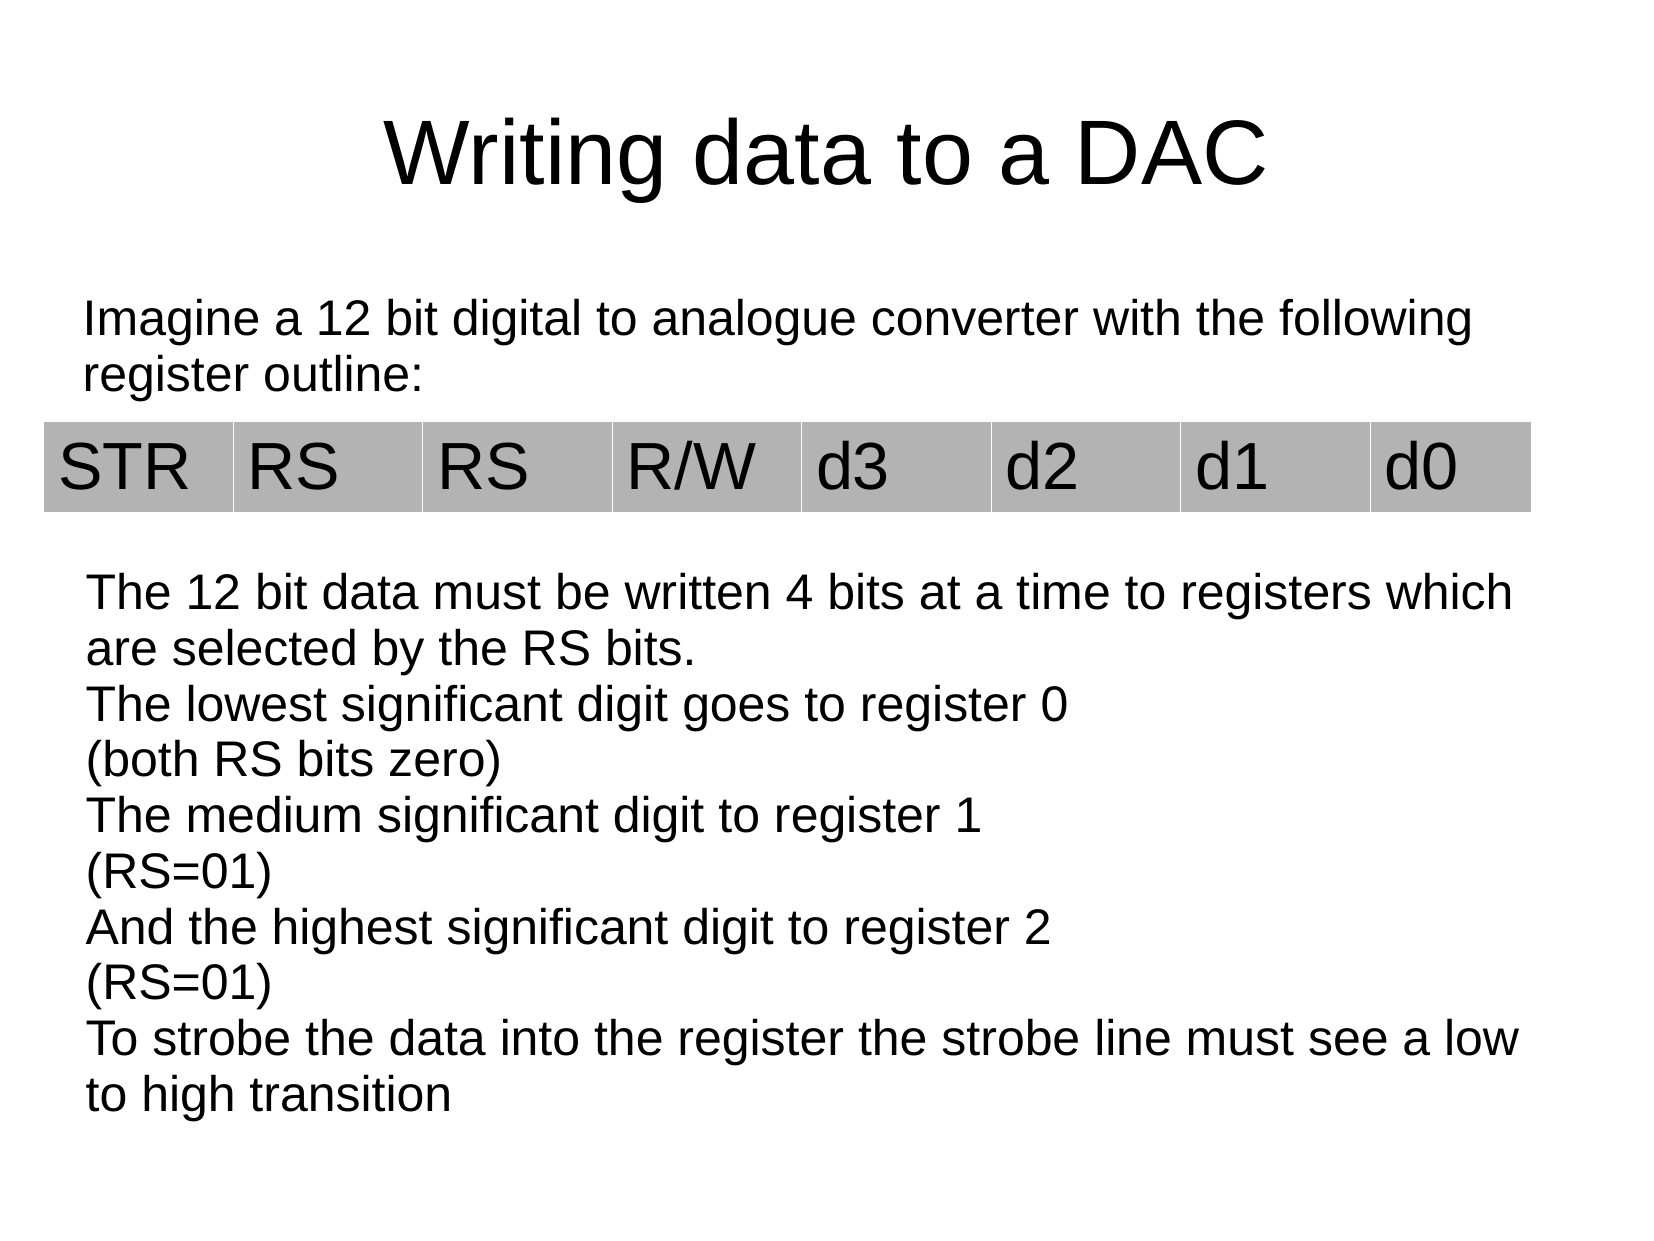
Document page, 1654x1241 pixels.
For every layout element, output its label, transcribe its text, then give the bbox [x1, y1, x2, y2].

list Imagine a 12 bit digital to analogue converter with the following register outline: [82, 290, 1571, 557]
table_header d1 [1181, 422, 1370, 512]
table_header d0 [1371, 422, 1531, 512]
table_header RS [423, 422, 612, 512]
table_header STR [44, 422, 233, 512]
table_header RS [234, 422, 422, 512]
title Writing data to a DAC [82, 49, 1571, 257]
table_header d2 [992, 422, 1180, 512]
table_header R/W [613, 422, 801, 512]
table_header d3 [802, 422, 991, 512]
text_box The 12 bit data must be written 4 bits at a time to registers which are selected by the RS bits. The lowest significant digit goes to register 0 (both RS bits zero) The medium significant digit to register 1 (RS=01) And the highest significant digit to register 2 (RS=01) To strobe the data into the register the strobe line must see a low to high transition [70, 557, 1571, 1130]
